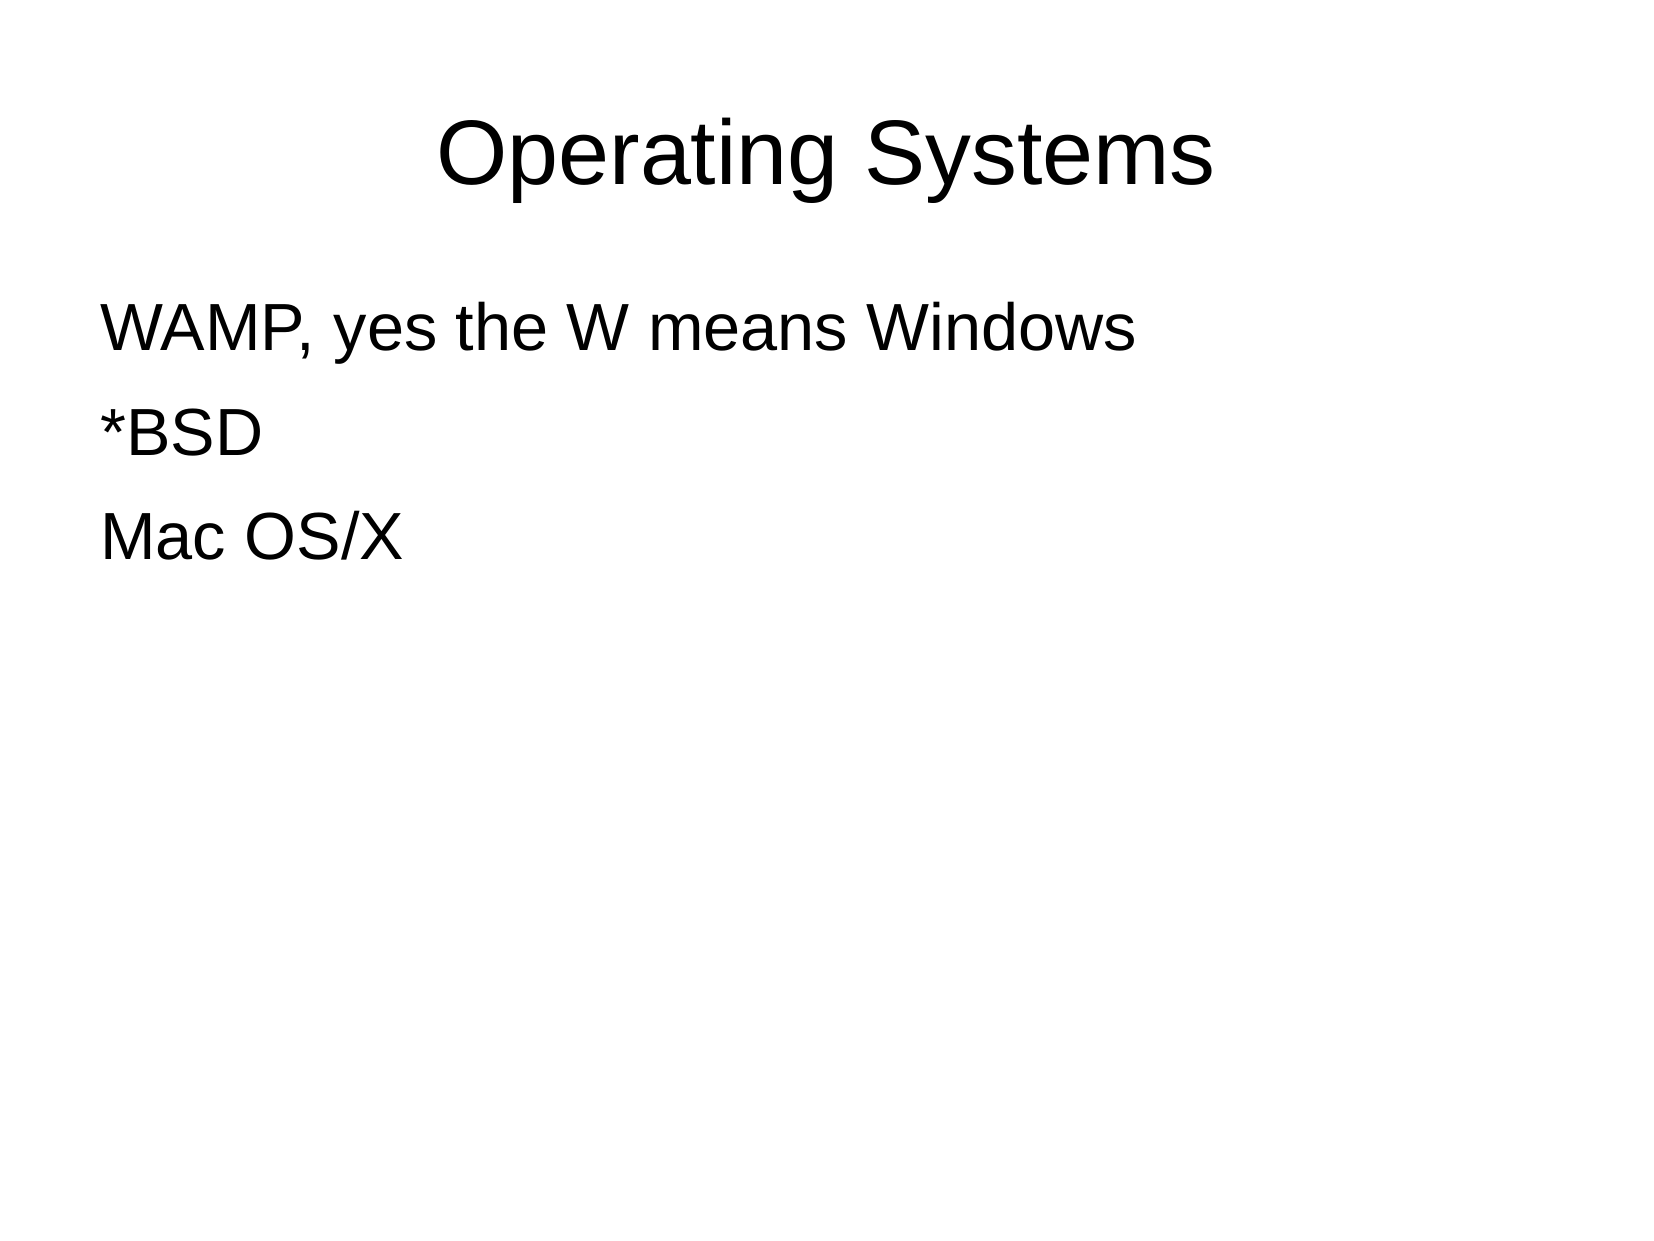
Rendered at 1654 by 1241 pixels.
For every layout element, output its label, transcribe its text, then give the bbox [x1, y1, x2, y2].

list WAMP, yes the W means Windows *BSD Mac OS/X [82, 290, 1571, 1094]
title Operating Systems [82, 49, 1571, 257]
